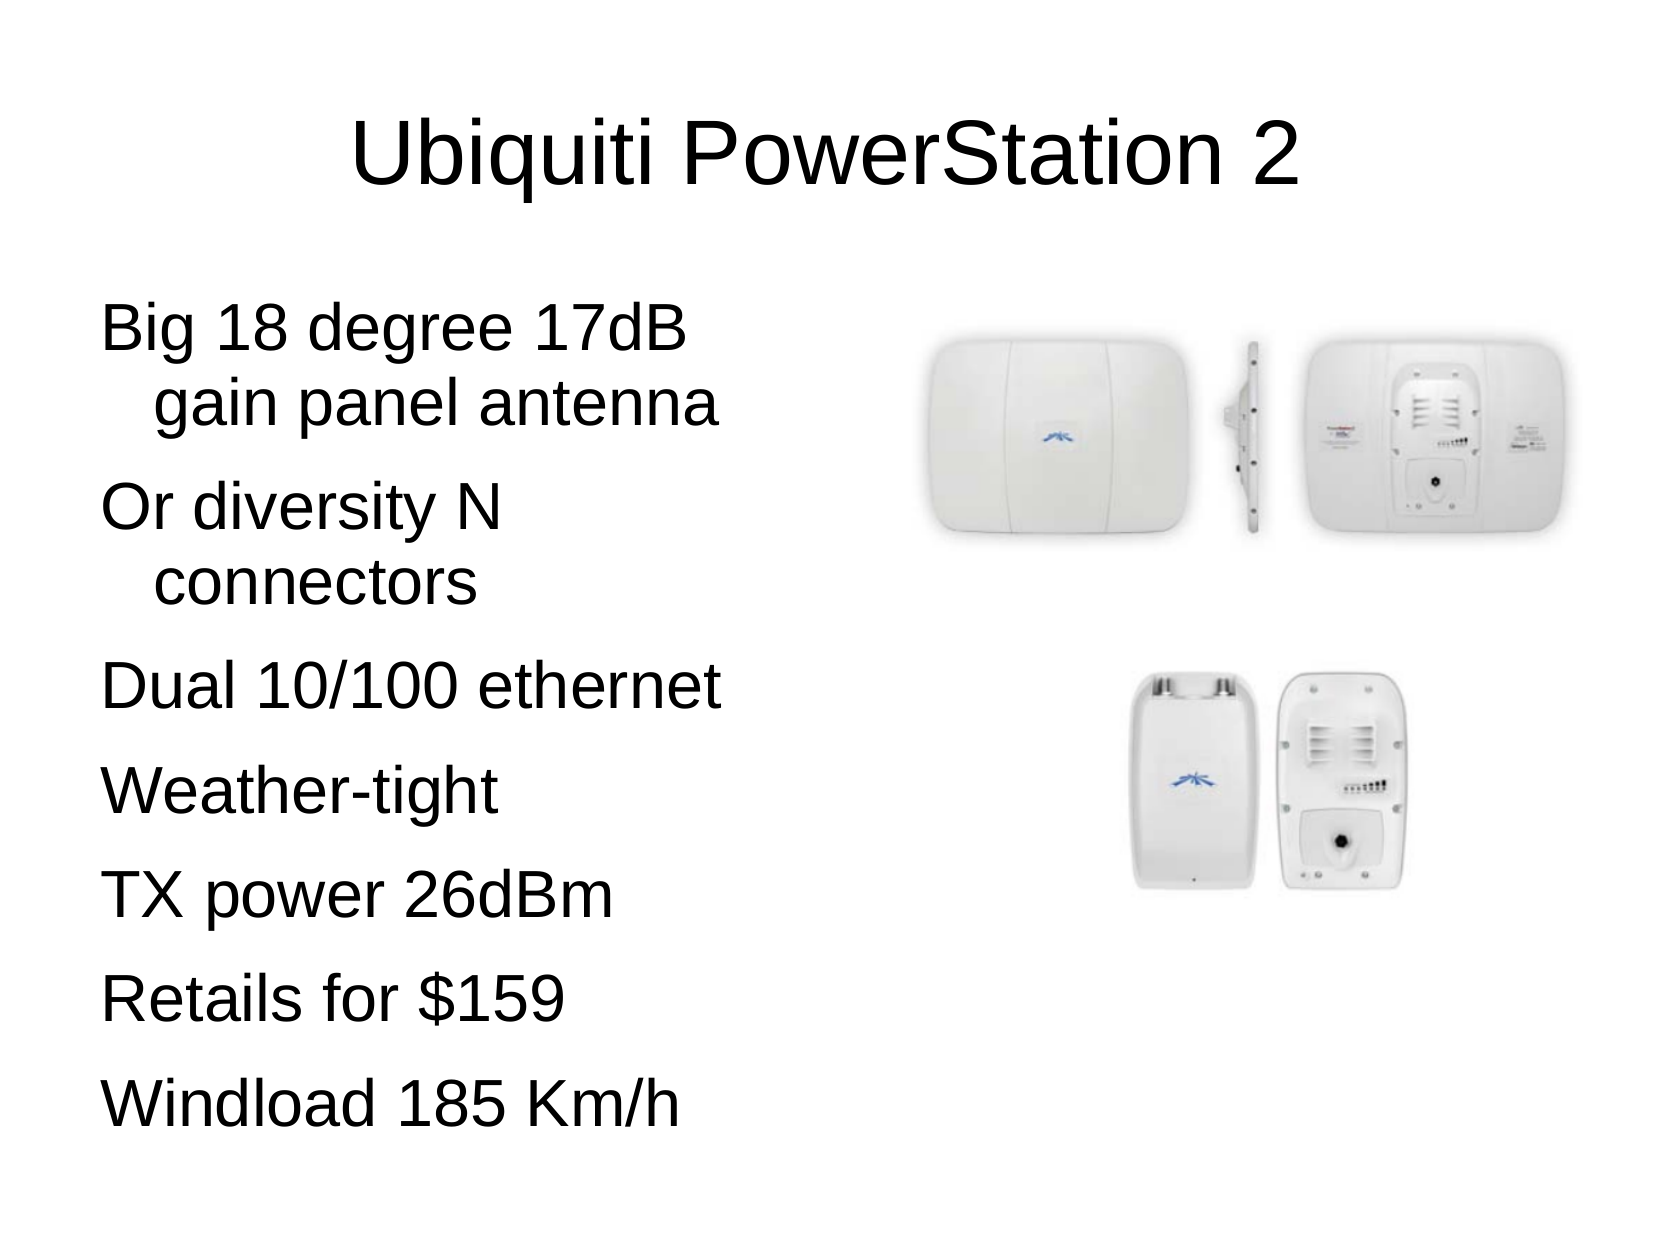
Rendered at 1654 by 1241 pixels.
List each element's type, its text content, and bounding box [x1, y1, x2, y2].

picture [1087, 637, 1447, 921]
list Big 18 degree 17dB gain panel antenna Or diversity N connectors Dual 10/100 ethernet Weather-tight TX power 26dBm Retails for $159 Windload 185 Km/h [82, 290, 809, 1141]
title Ubiquiti PowerStation 2 [82, 49, 1571, 257]
picture [886, 299, 1613, 559]
